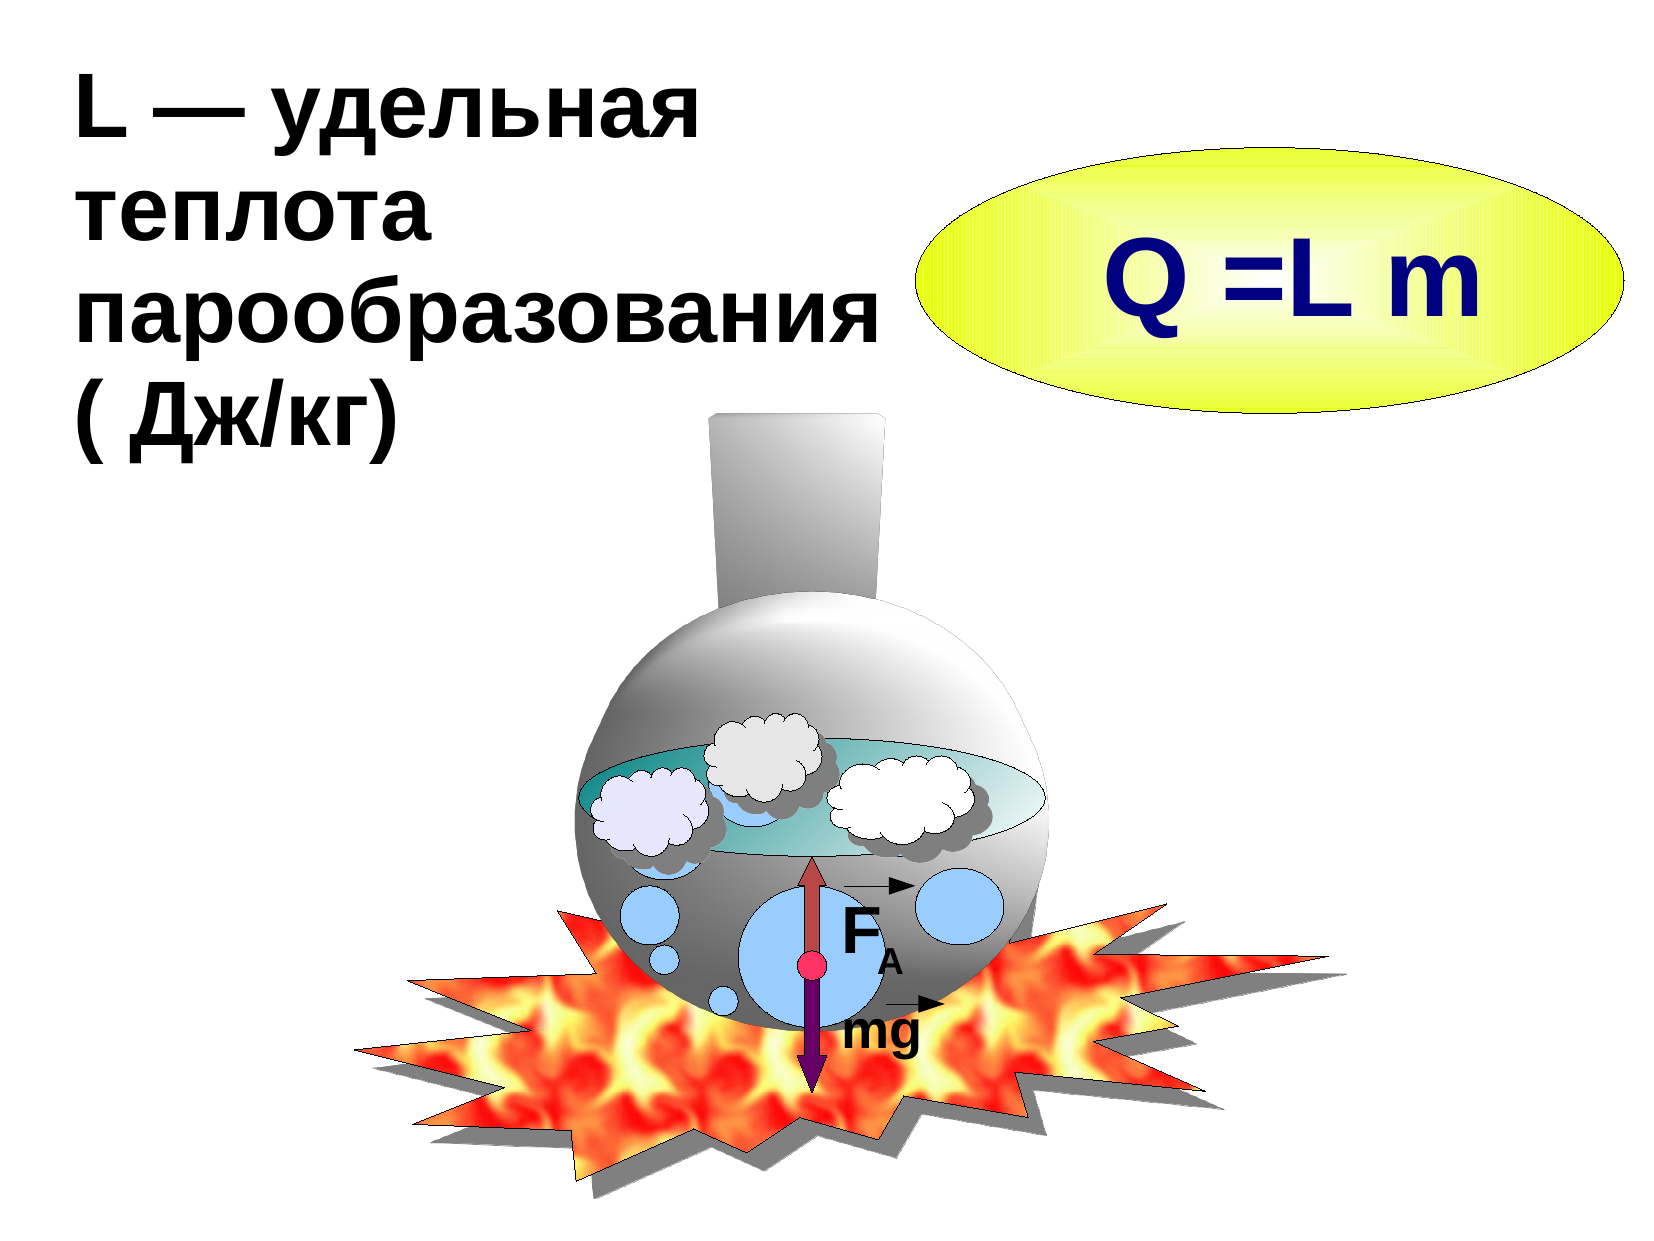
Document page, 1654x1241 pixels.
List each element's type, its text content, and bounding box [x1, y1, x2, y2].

text_box [620, 885, 680, 945]
text_box [915, 868, 1004, 945]
text_box Q =L m [1088, 207, 1506, 348]
text_box [354, 713, 1329, 1182]
text_box F [826, 885, 898, 976]
text_box L — удельная теплота парообразования ( Дж/кг) [59, 47, 916, 473]
text_box [916, 147, 1625, 414]
text_box mg [826, 992, 938, 1069]
text_box А [862, 933, 918, 992]
text_box [649, 944, 680, 975]
